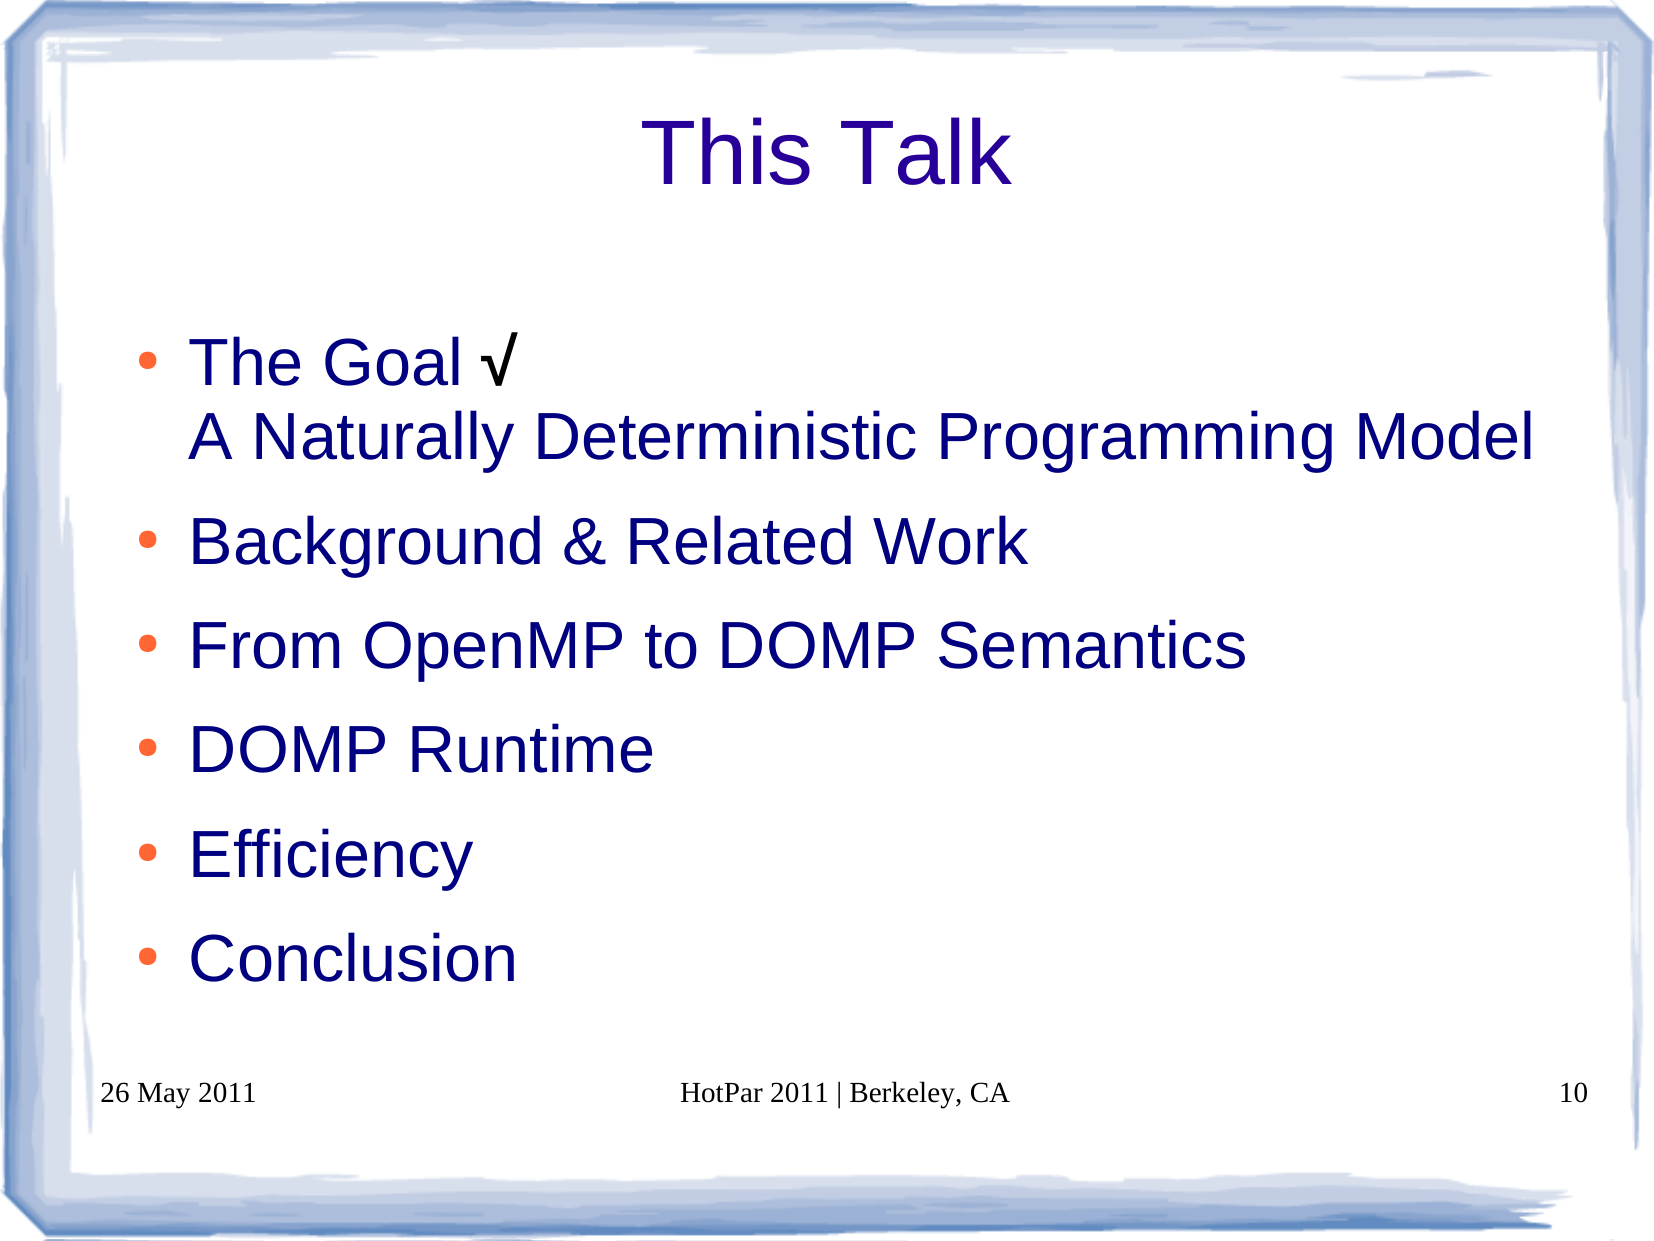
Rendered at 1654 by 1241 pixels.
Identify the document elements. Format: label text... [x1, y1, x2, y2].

title This Talk [82, 56, 1571, 250]
picture [0, 0, 1654, 1241]
list The Goal √ A Naturally Deterministic Programming Model Background & Related Work From OpenMP to DOMP Semantics DOMP Runtime Efficiency Conclusion [118, 324, 1571, 995]
